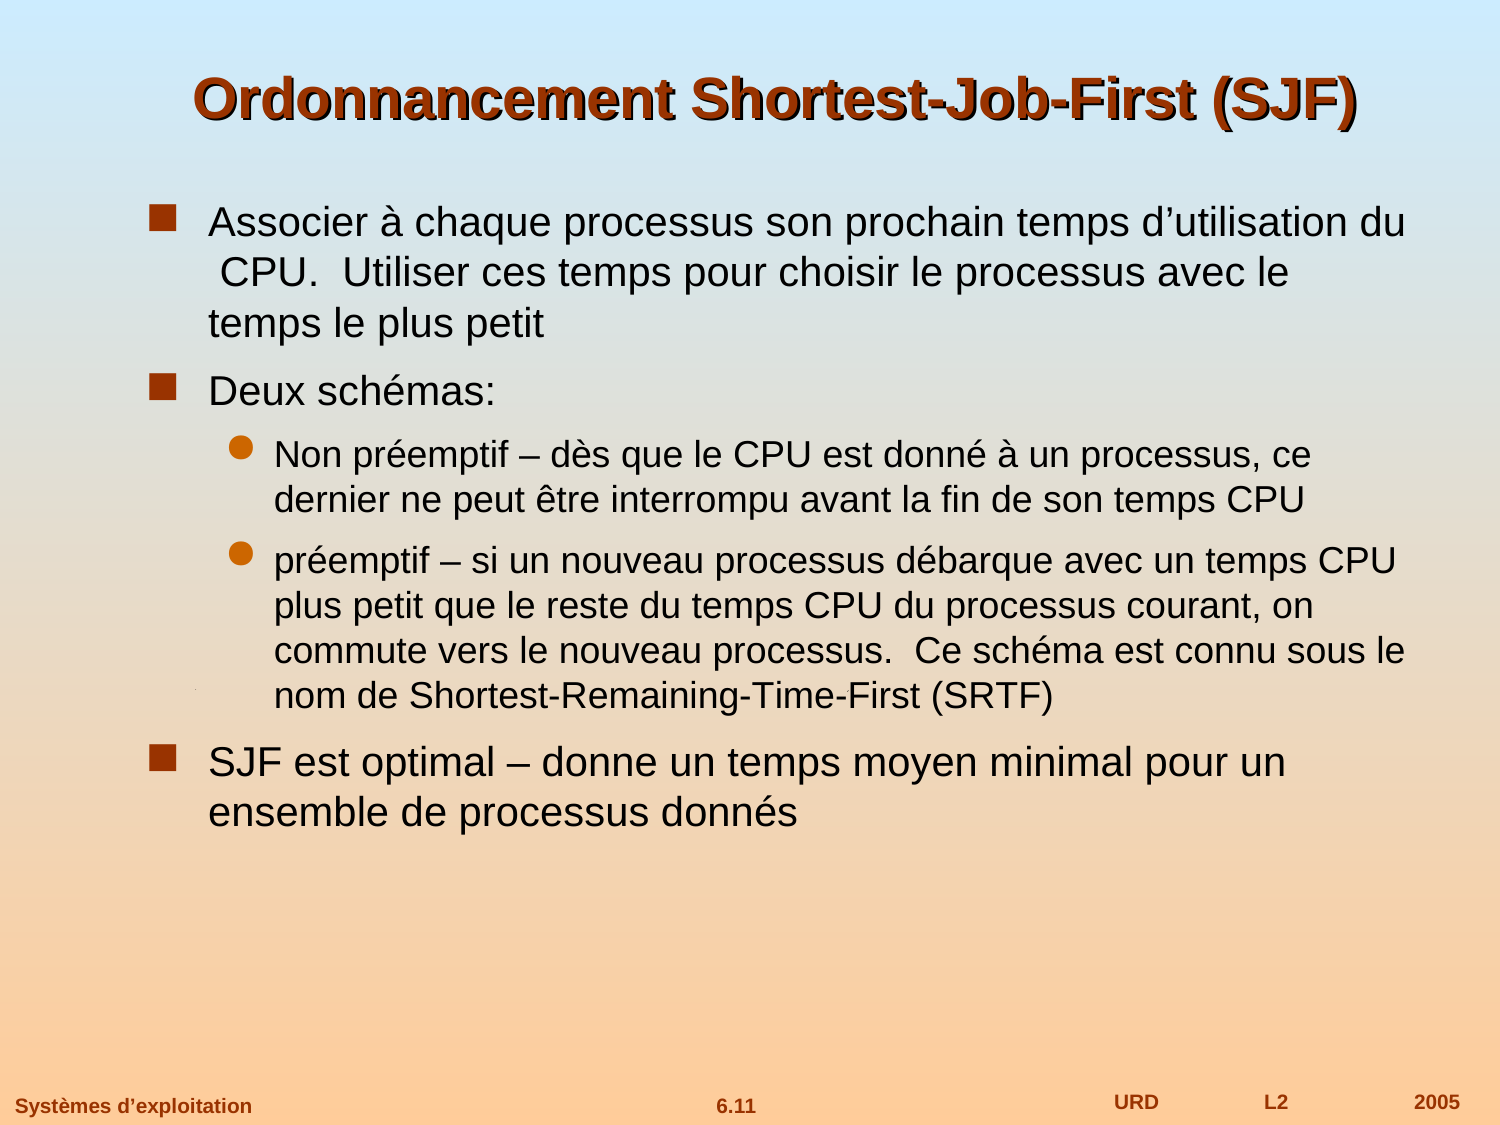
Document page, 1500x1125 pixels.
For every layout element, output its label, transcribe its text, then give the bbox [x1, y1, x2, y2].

list Associer à chaque processus son prochain temps d’utilisation du CPU. Utiliser ces temps pour choisir le processus avec le temps le plus petit Deux schémas: Non préemptif – dès que le CPU est donné à un processus, ce dernier ne peut être interrompu avant la fin de son temps CPU préemptif – si un nouveau processus débarque avec un temps CPU plus petit que le reste du temps CPU du processus courant, on commute vers le nouveau processus. Ce schéma est connu sous le nom de Shortest-Remaining-Time-First (SRTF) SJF est optimal – donne un temps moyen minimal pour un ensemble de processus donnés [137, 187, 1426, 988]
title Ordonnancement Shortest-Job-First (SJF) [112, 37, 1438, 138]
